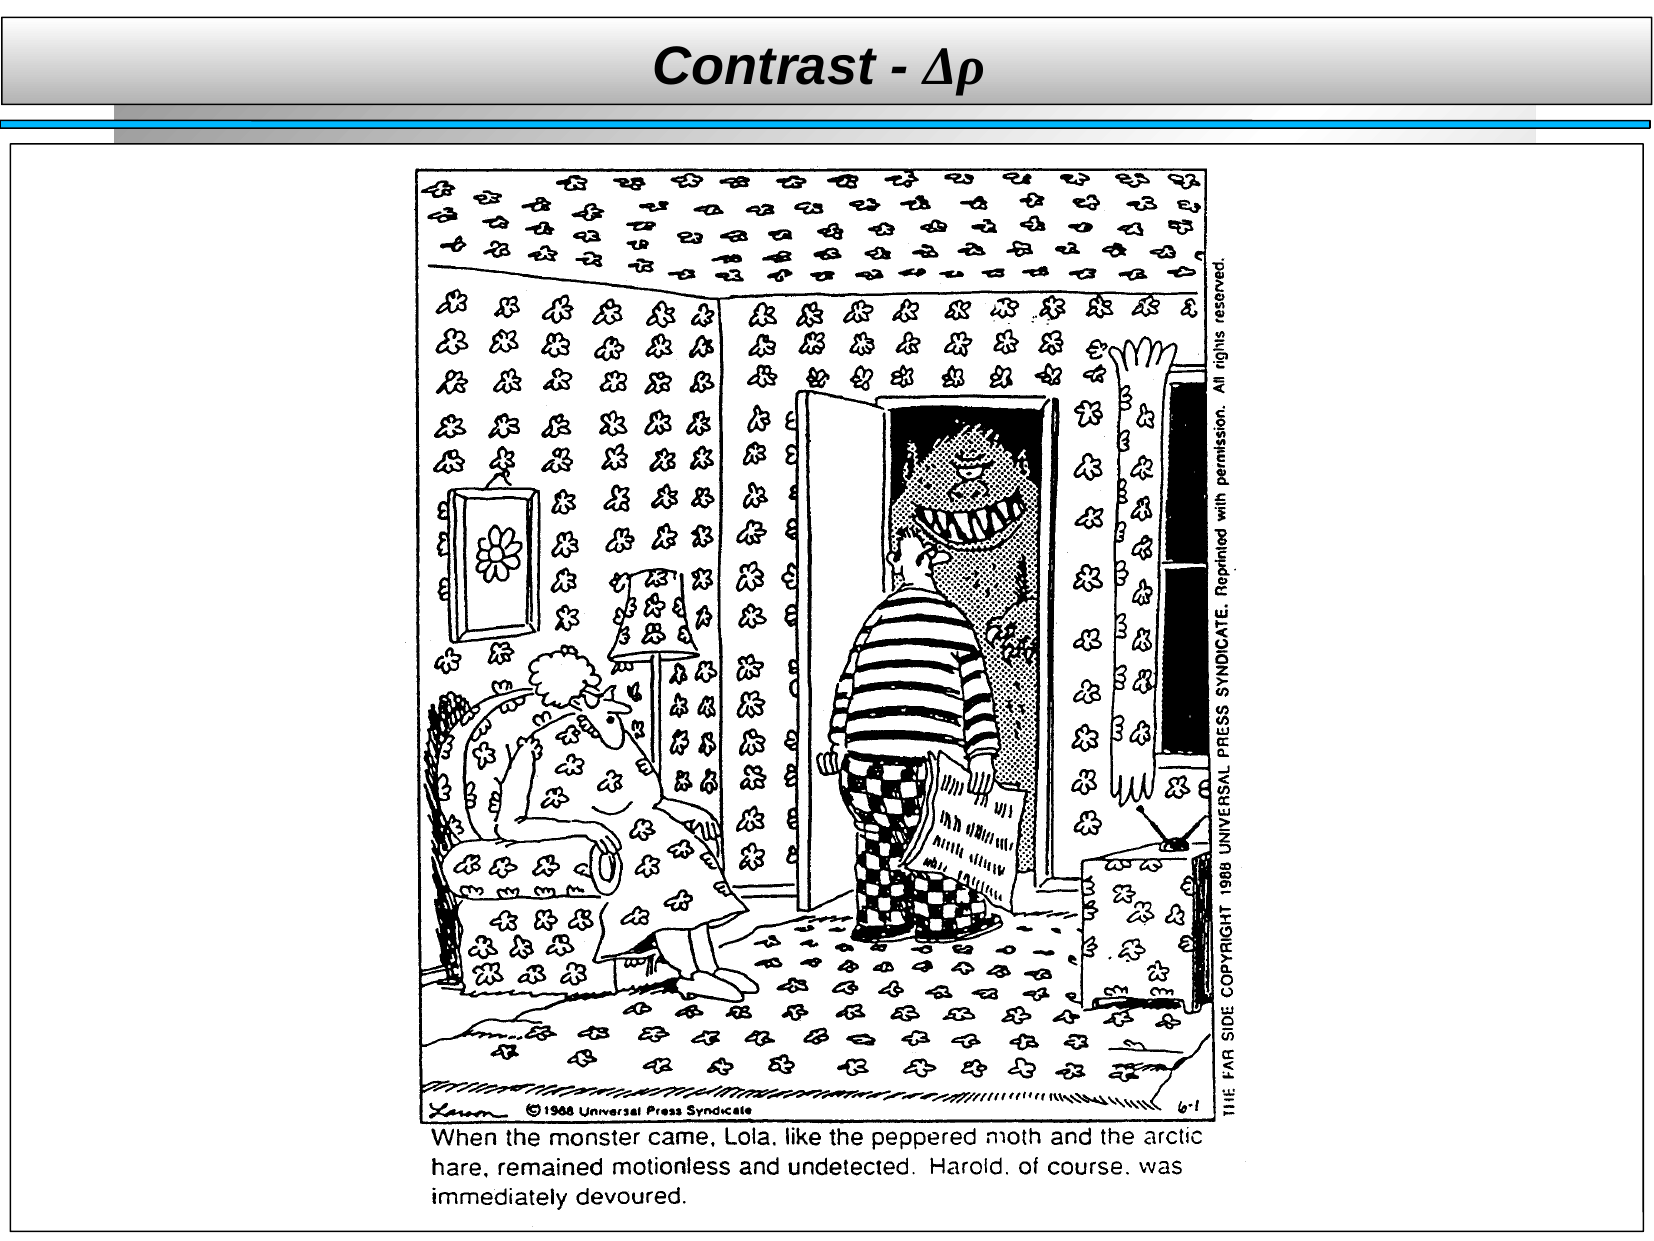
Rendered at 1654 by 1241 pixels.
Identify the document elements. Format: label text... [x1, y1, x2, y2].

text_box [0, 120, 1651, 129]
text_box Contrast - Δρ [1, 17, 1652, 105]
picture [405, 166, 1246, 1227]
